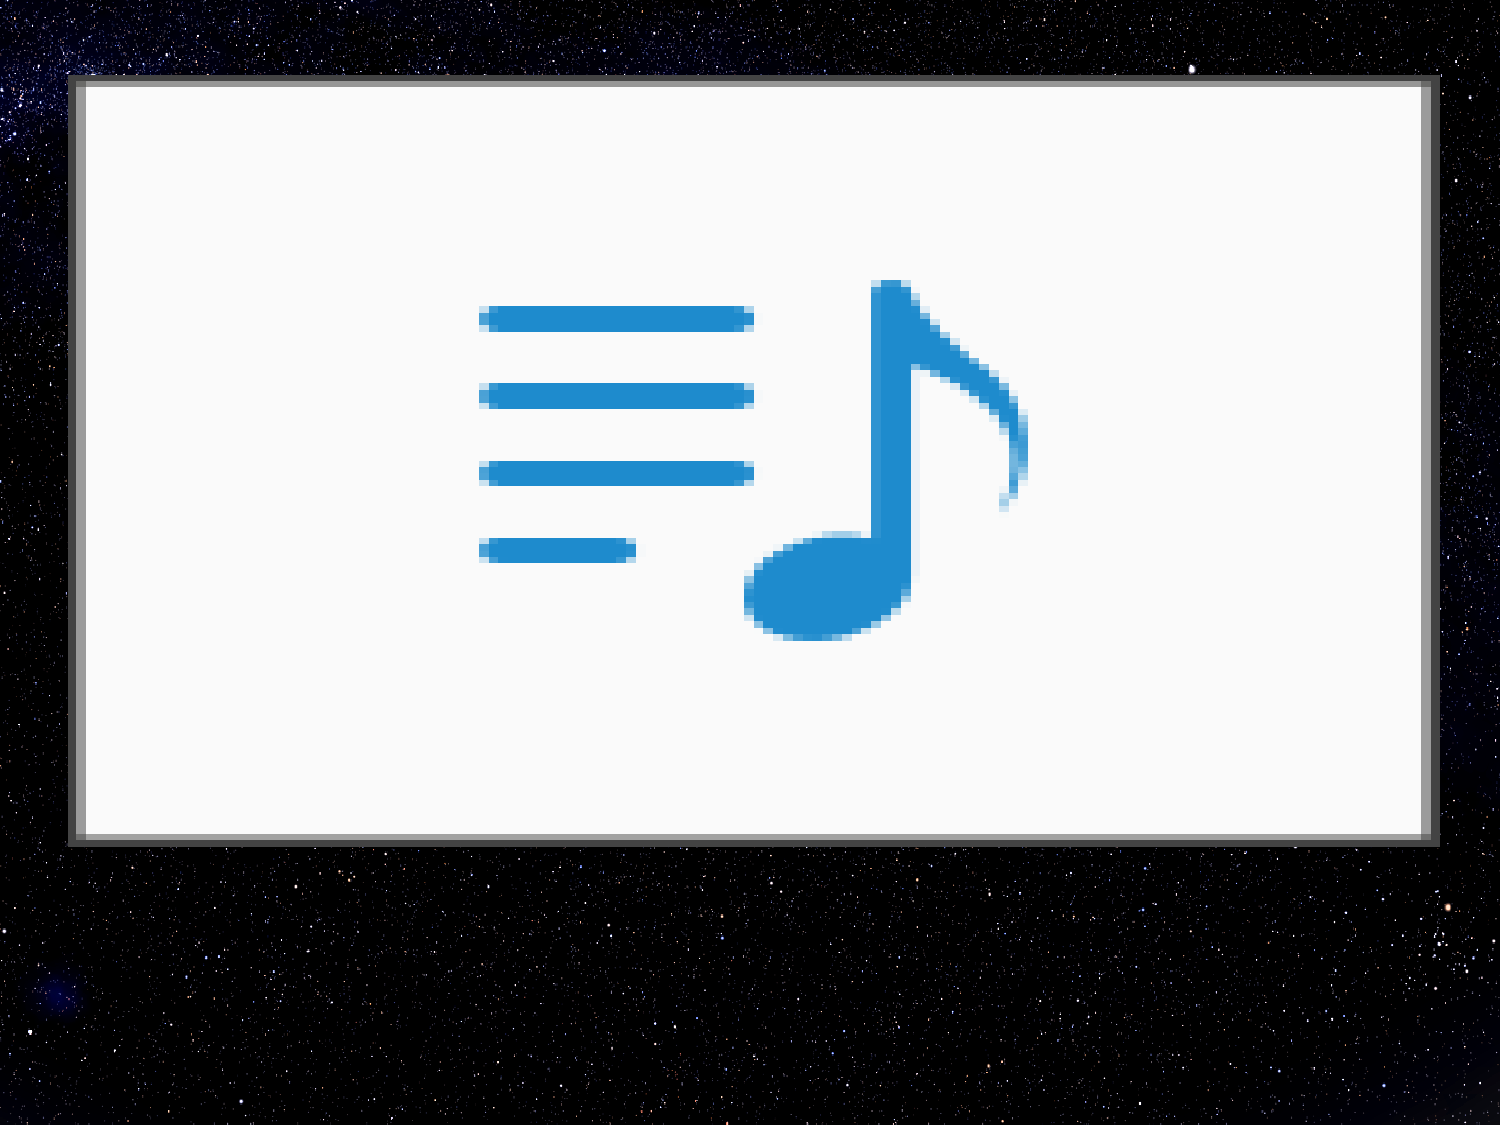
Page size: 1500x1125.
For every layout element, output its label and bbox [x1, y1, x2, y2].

text_box [66, 74, 1441, 848]
picture [0, 0, 1500, 1125]
